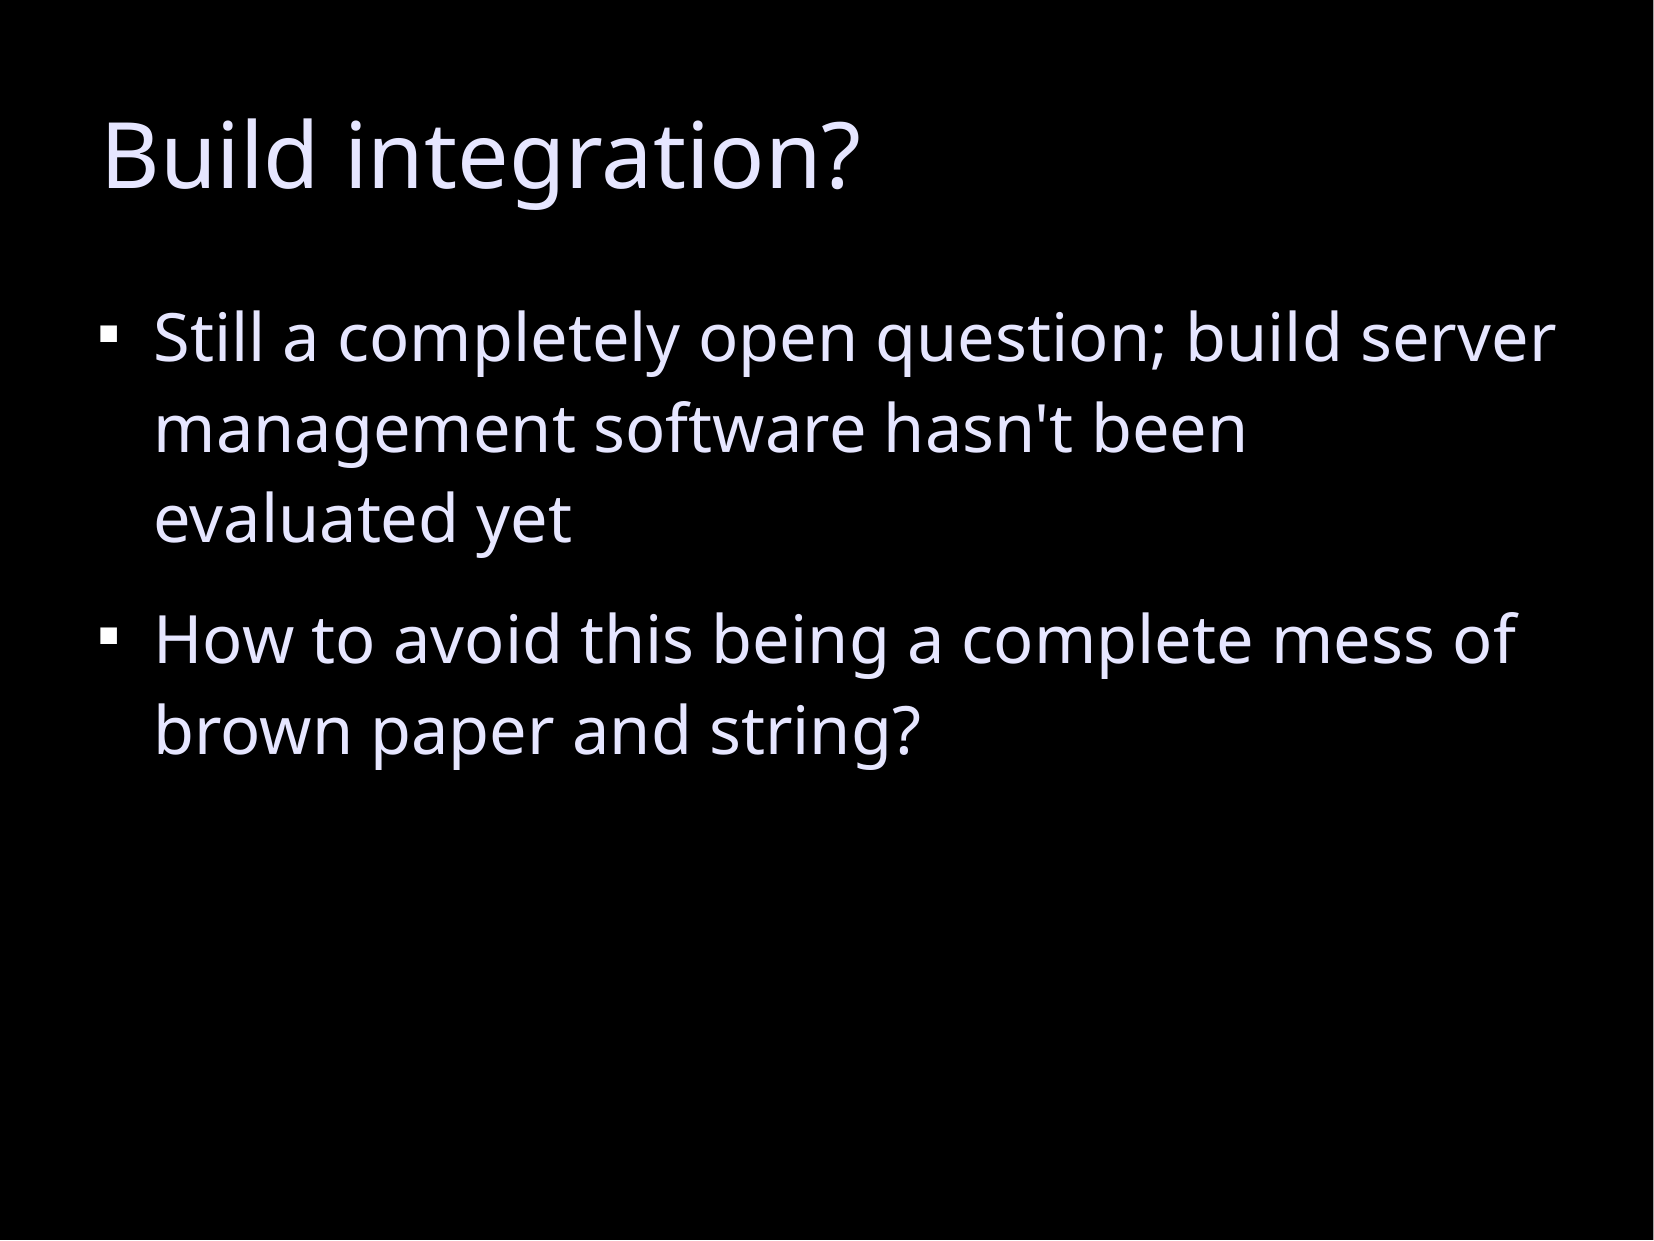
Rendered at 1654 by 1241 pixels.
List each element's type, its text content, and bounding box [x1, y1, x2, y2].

title Build integration? [82, 56, 1571, 250]
list Still a completely open question; build server management software hasn't been evaluated yet How to avoid this being a complete mess of brown paper and string? [82, 290, 1571, 1109]
